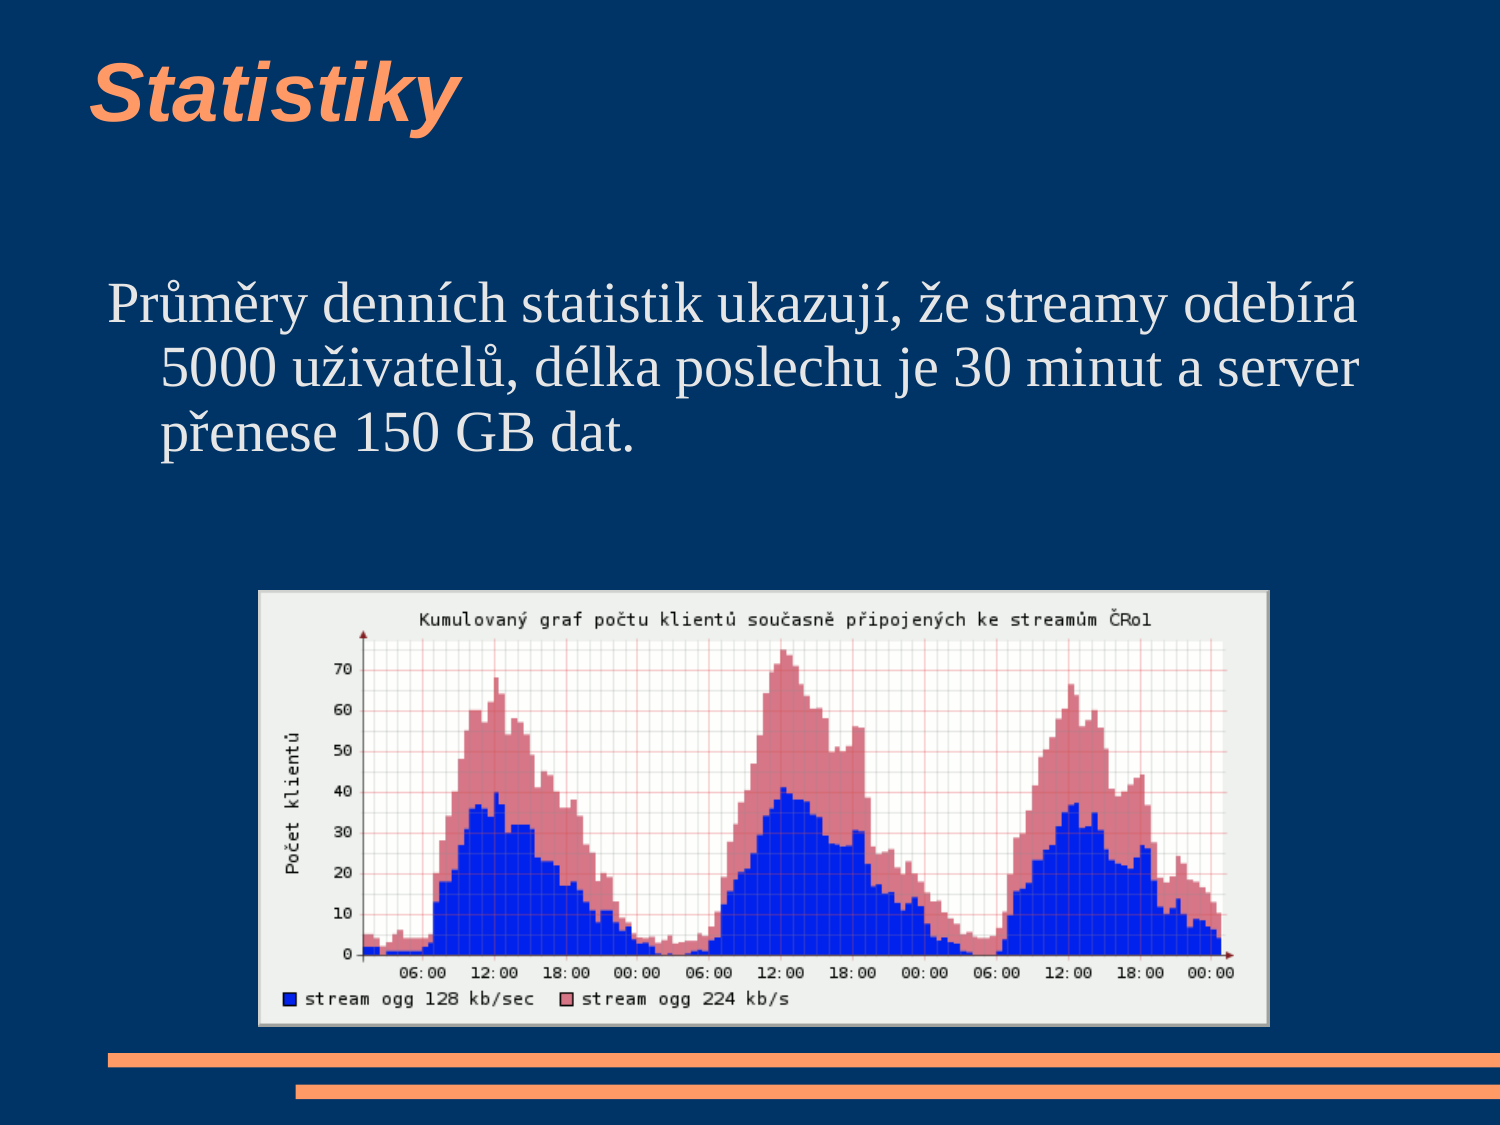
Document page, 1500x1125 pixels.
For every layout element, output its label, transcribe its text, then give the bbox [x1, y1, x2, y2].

picture [258, 590, 1270, 1027]
list Průměry denních statistik ukazují, že streamy odebírá 5000 uživatelů, délka poslechu je 30 minut a server přenese 150 GB dat. [75, 262, 1426, 1006]
title Statistiky [75, 38, 1426, 240]
